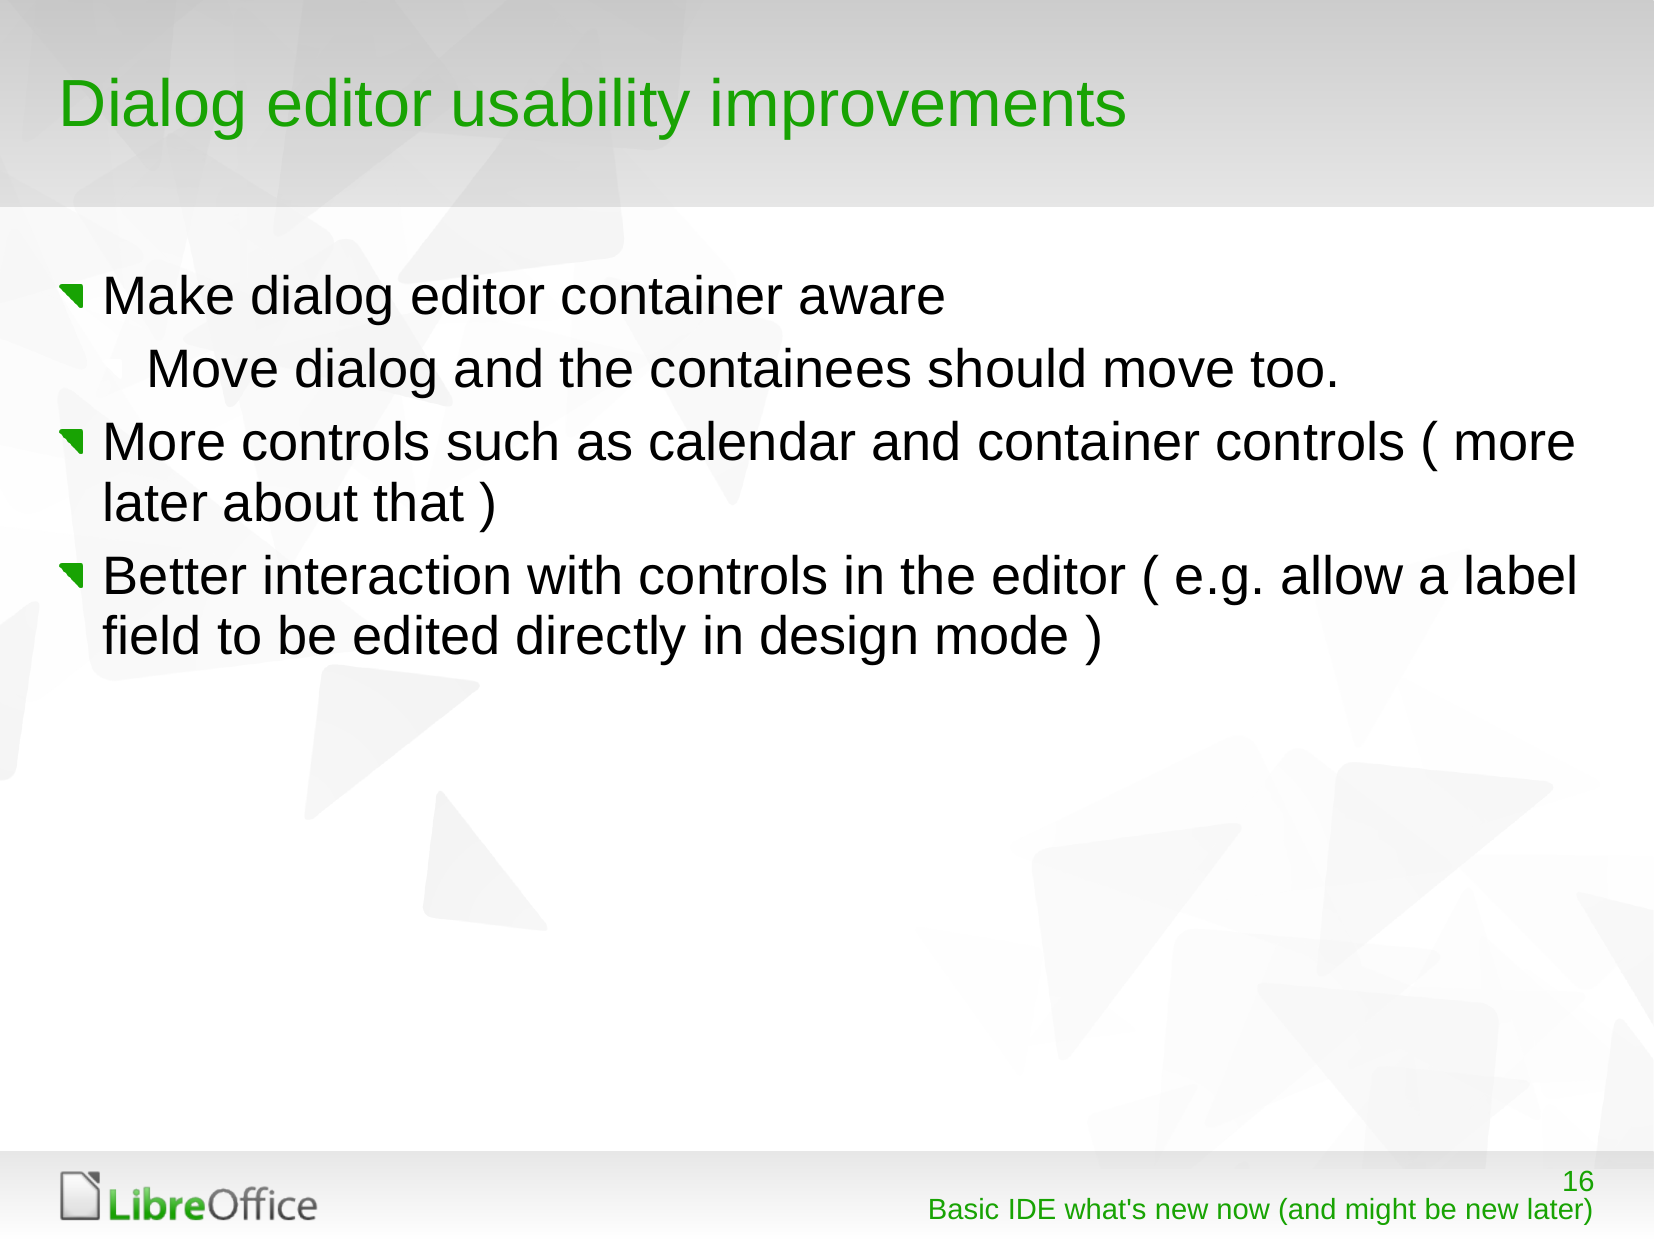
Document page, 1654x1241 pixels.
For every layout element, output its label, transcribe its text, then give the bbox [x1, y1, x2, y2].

title Dialog editor usability improvements [59, 29, 1595, 178]
picture [41, 1152, 337, 1240]
picture [0, 0, 783, 931]
picture [915, 548, 1654, 1169]
list Make dialog editor container aware Move dialog and the containees should move too. More controls such as calendar and container controls ( more later about that ) Better interaction with controls in the editor ( e.g. allow a label field to be edited directly in design mode ) [59, 265, 1595, 1085]
